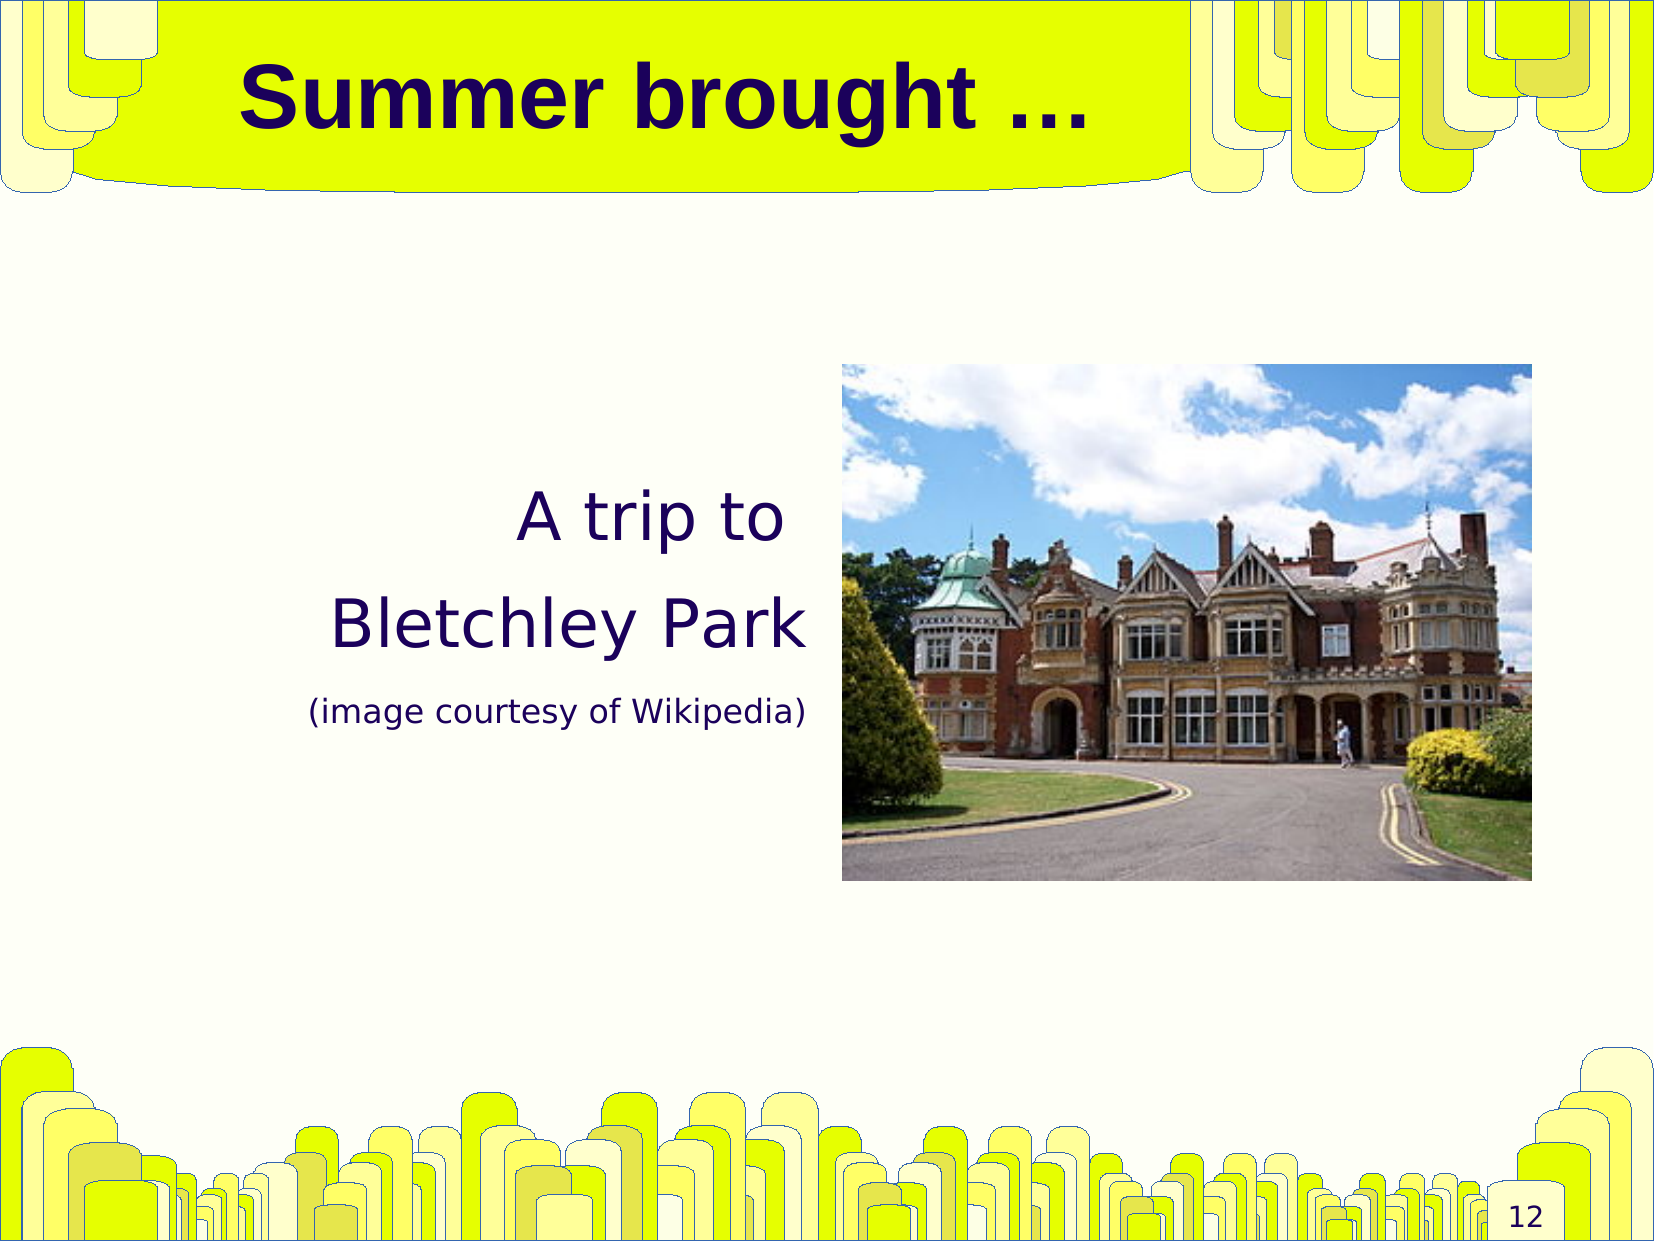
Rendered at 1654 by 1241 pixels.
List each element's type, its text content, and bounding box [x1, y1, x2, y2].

title Summer brought … [176, 22, 1158, 172]
list A trip to Bletchley Park (image courtesy of Wikipedia) [118, 263, 808, 983]
picture [842, 364, 1532, 881]
